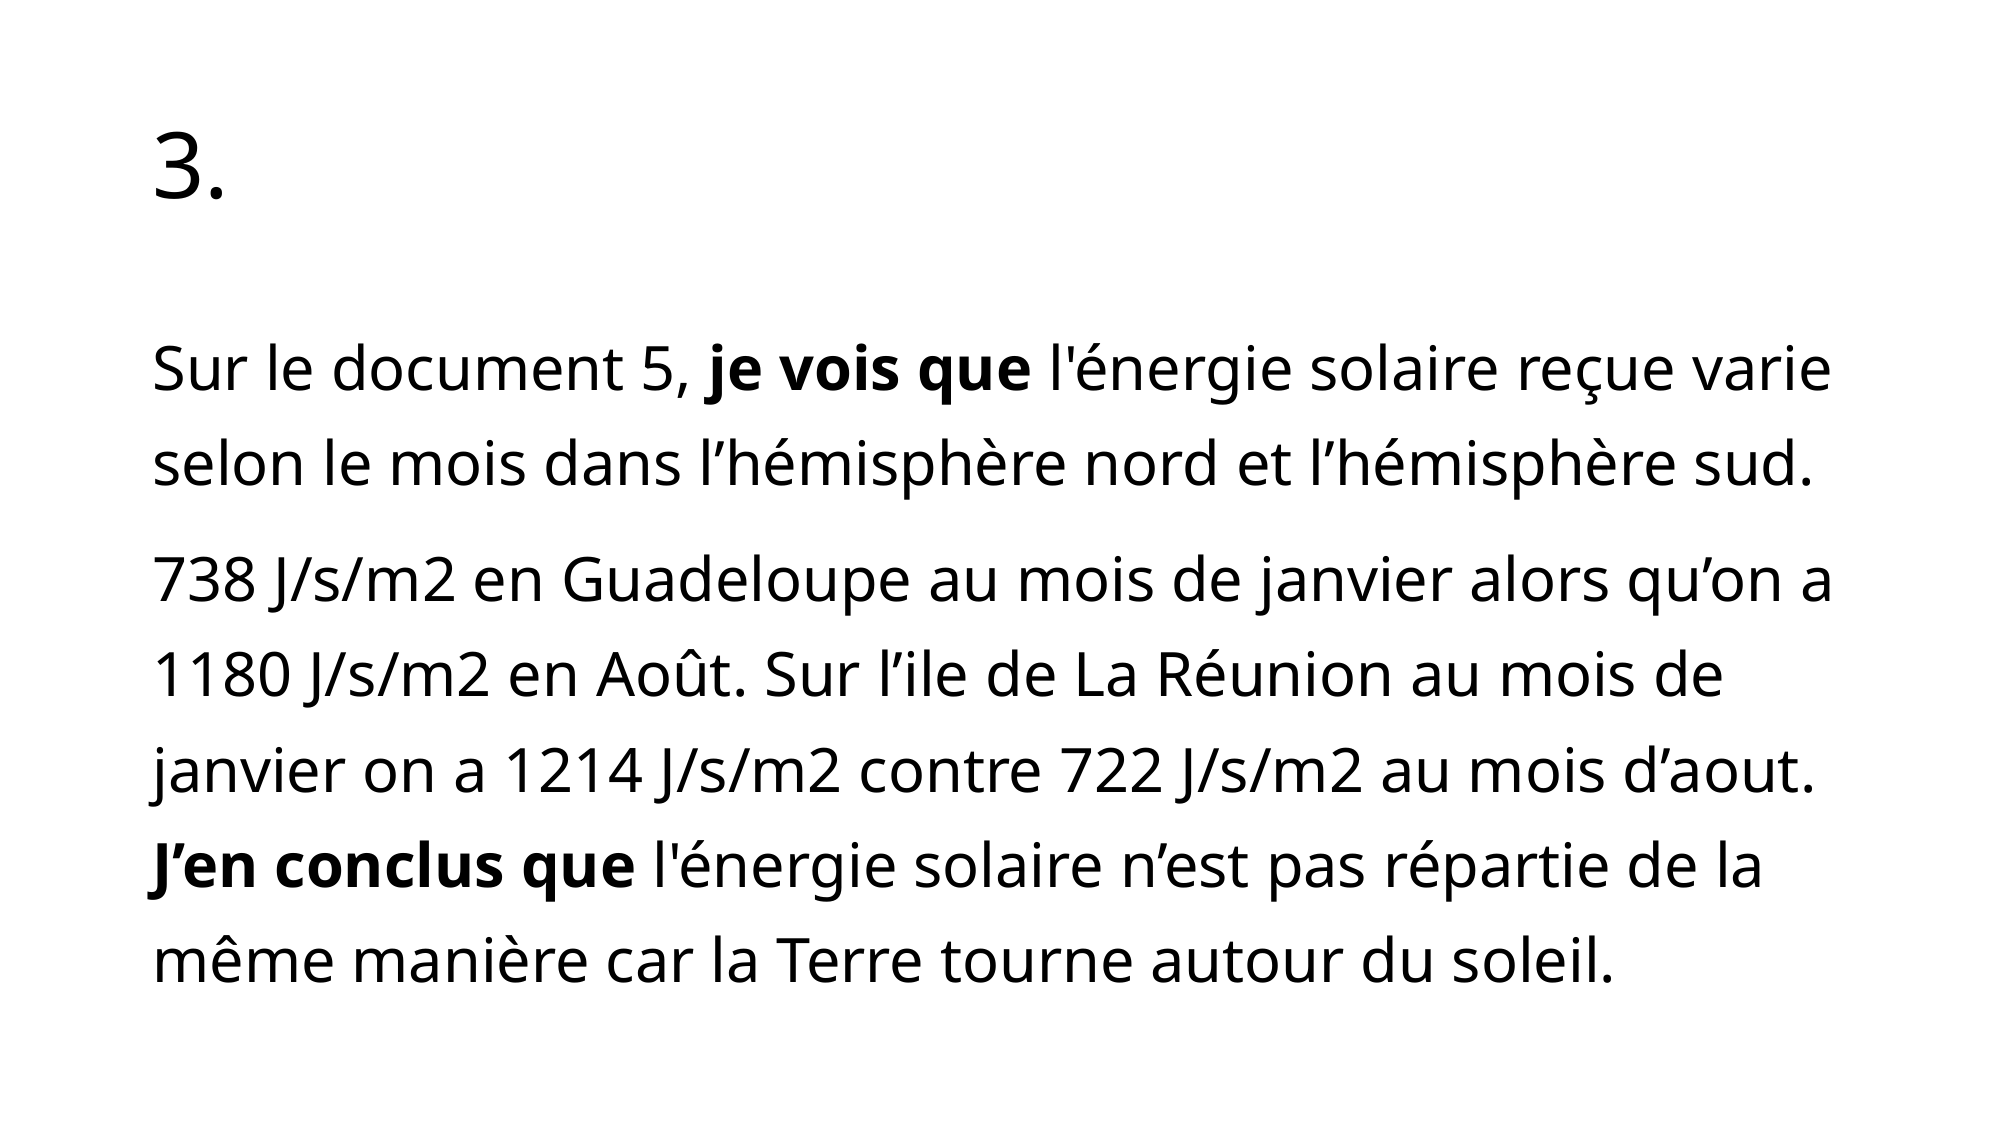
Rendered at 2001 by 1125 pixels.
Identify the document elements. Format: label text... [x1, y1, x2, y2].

title 3. [137, 59, 1863, 278]
list Sur le document 5, je vois que l'énergie solaire reçue varie selon le mois dans l’hémisphère nord et l’hémisphère sud. 738 J/s/m2 en Guadeloupe au mois de janvier alors qu’on a 1180 J/s/m2 en Août. Sur l’ile de La Réunion au mois de janvier on a 1214 J/s/m2 contre 722 J/s/m2 au mois d’aout. J’en conclus que l'énergie solaire n’est pas répartie de la même manière car la Terre tourne autour du soleil. [137, 299, 1863, 1014]
